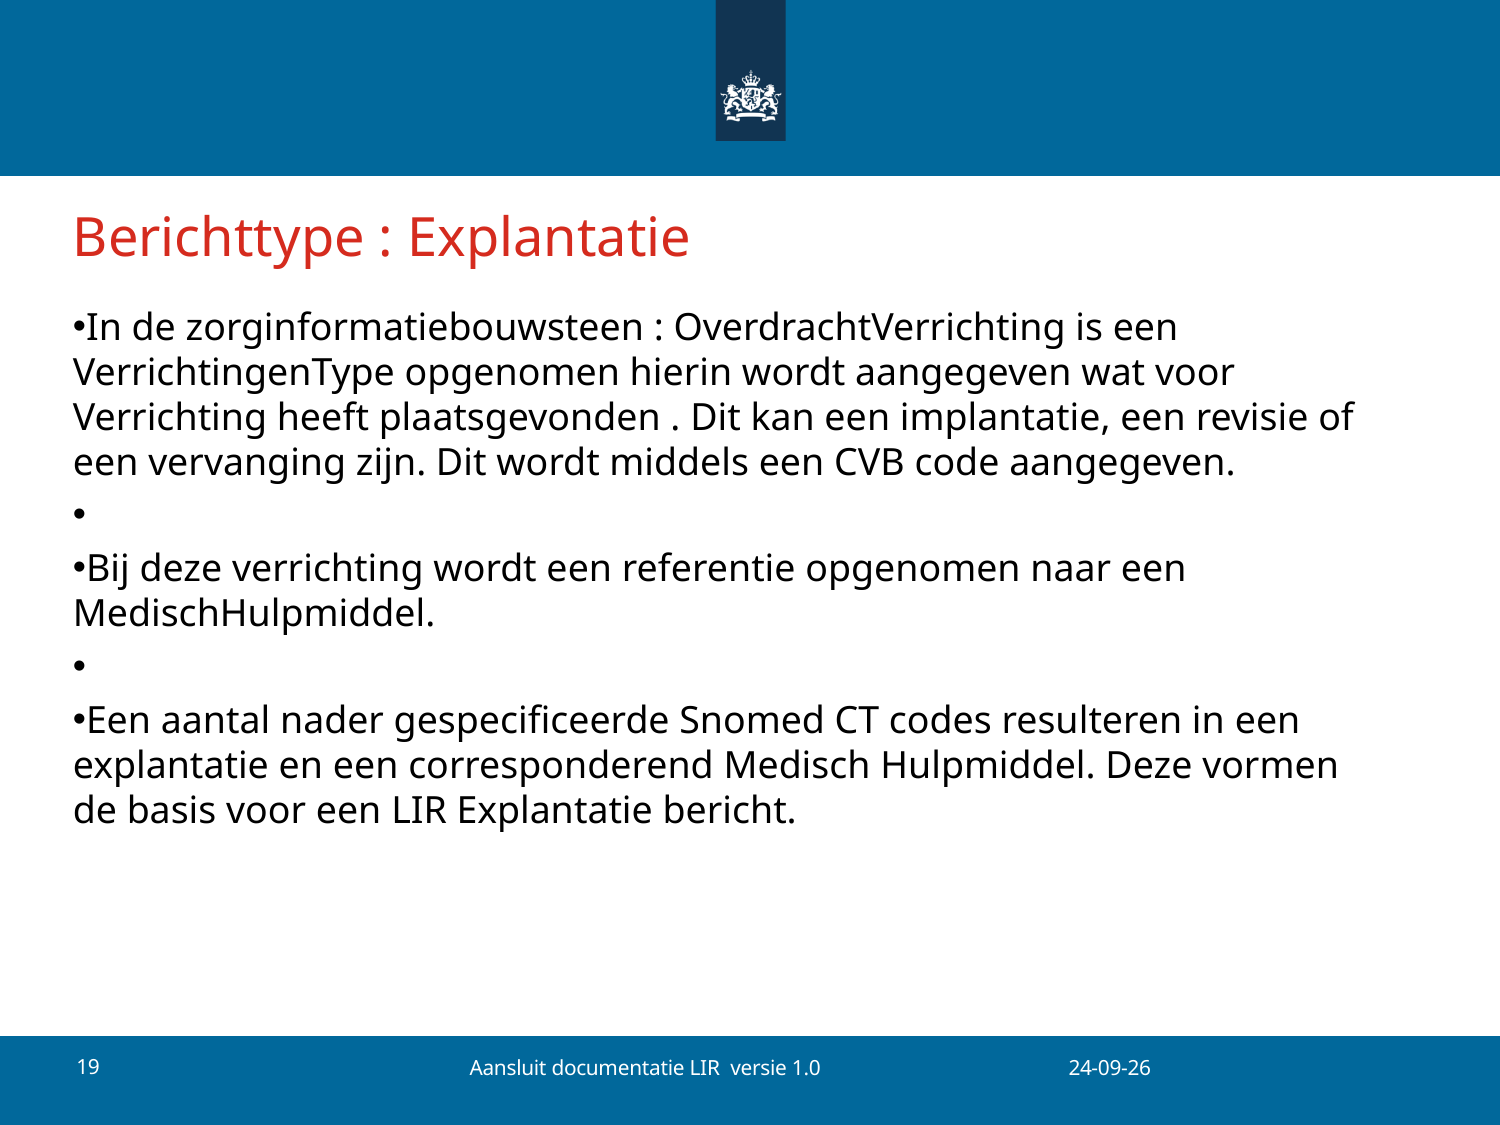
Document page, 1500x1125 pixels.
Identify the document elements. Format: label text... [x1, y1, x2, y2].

text_box [61, 1046, 179, 1106]
title Berichttype : Explantatie [57, 194, 1408, 289]
text_box Aansluit documentatie LIR versie 1.0 29-4-2019 [454, 1046, 1500, 1099]
list In de zorginformatiebouwsteen : OverdrachtVerrichting is een VerrichtingenType opgenomen hierin wordt aangegeven wat voor Verrichting heeft plaatsgevonden . Dit kan een implantatie, een revisie of een vervanging zijn. Dit wordt middels een CVB code aangegeven. Bij deze verrichting wordt een referentie opgenomen naar een MedischHulpmiddel. Een aantal nader gespecificeerde Snomed CT codes resulteren in een explantatie en een corresponderend Medisch Hulpmiddel. Deze vormen de basis voor een LIR Explantatie bericht. [57, 295, 1408, 1020]
